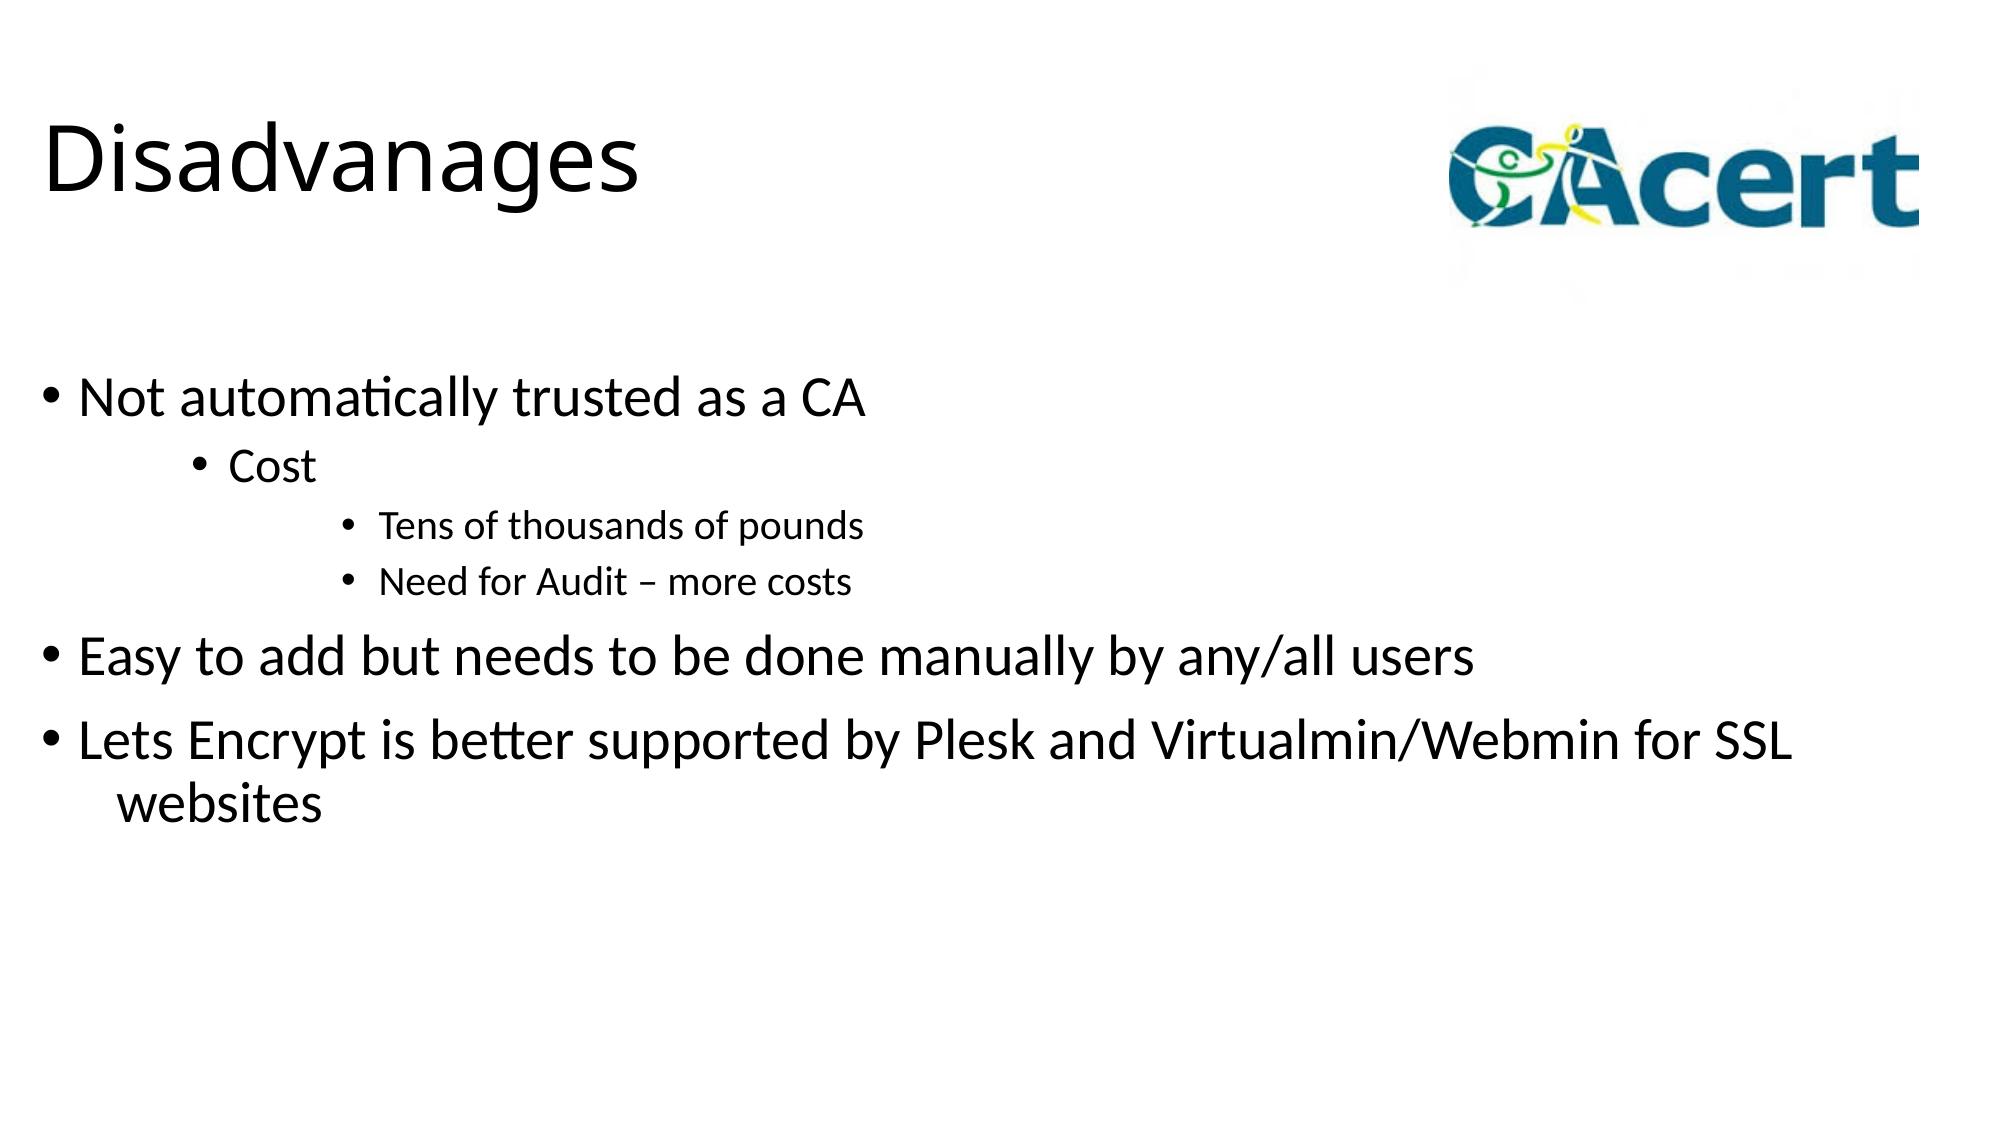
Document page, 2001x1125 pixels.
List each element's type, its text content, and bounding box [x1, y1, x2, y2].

title Disadvanages [26, 52, 1338, 271]
list Not automatically trusted as a CA Cost Tens of thousands of pounds Need for Audit – more costs Easy to add but needs to be done manually by any/all users Lets Encrypt is better supported by Plesk and Virtualmin/Webmin for SSL websites [26, 358, 1929, 1073]
